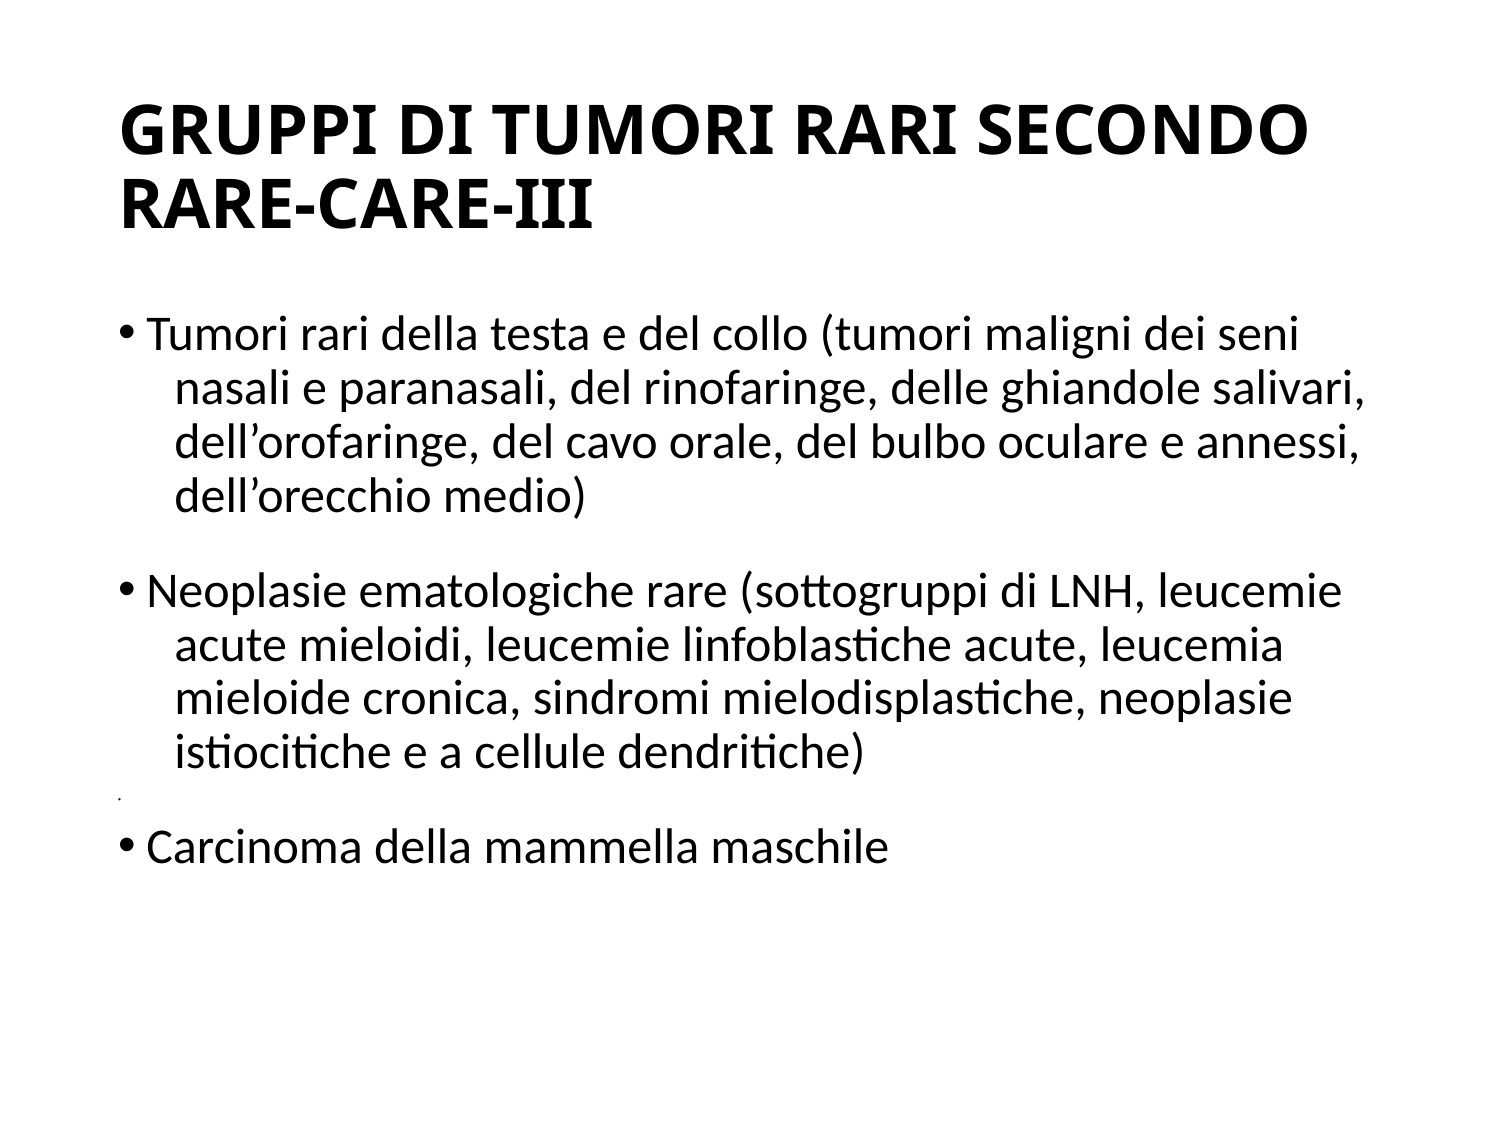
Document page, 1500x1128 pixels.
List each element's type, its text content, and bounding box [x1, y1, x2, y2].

list Tumori rari della testa e del collo (tumori maligni dei seni nasali e paranasali, del rinofaringe, delle ghiandole salivari, dell’orofaringe, del cavo orale, del bulbo oculare e annessi, dell’orecchio medio) Neoplasie ematologiche rare (sottogruppi di LNH, leucemie acute mieloidi, leucemie linfoblastiche acute, leucemia mieloide cronica, sindromi mielodisplastiche, neoplasie istiocitiche e a cellule dendritiche) Carcinoma della mammella maschile [103, 300, 1397, 1016]
title GRUPPI DI TUMORI RARI SECONDO RARE-CARE-III [103, 60, 1397, 279]
